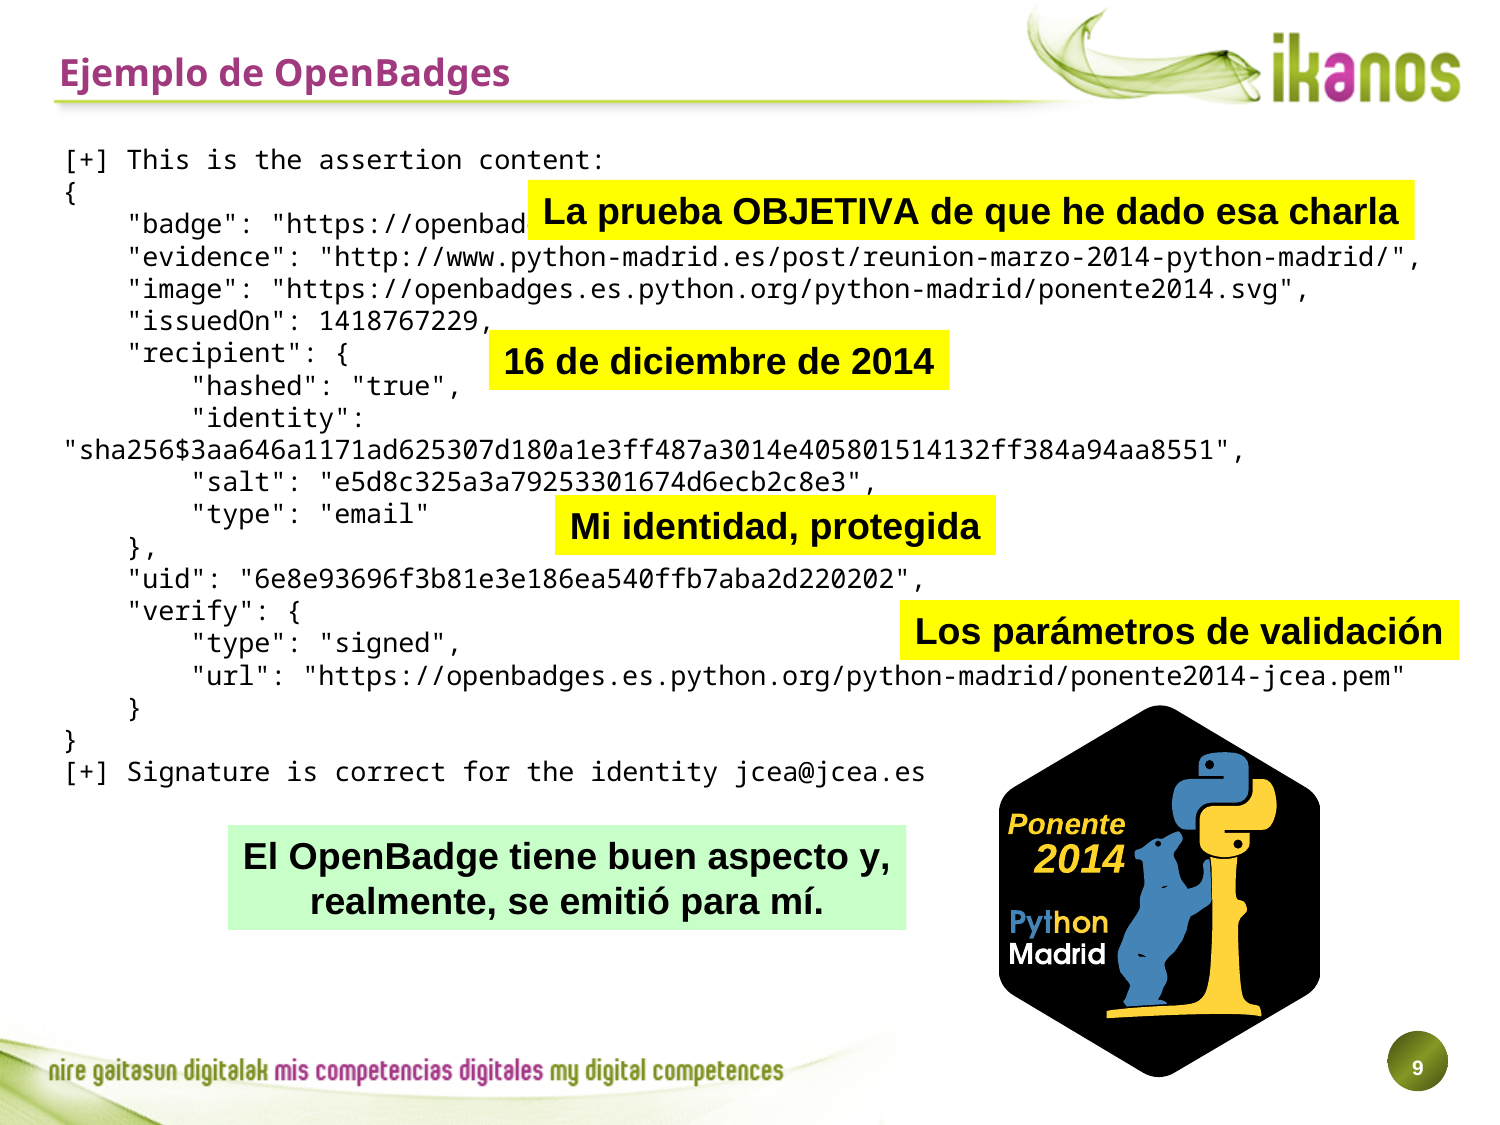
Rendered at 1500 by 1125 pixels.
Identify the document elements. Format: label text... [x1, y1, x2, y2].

text_box Ejemplo de OpenBadges [43, 41, 1010, 103]
text_box La prueba OBJETIVA de que he dado esa charla [528, 179, 1411, 240]
text_box Los parámetros de validación [900, 600, 1459, 660]
text_box El OpenBadge tiene buen aspecto y, realmente, se emitió para mí. [228, 825, 904, 930]
text_box 16 de diciembre de 2014 [488, 329, 950, 390]
text_box Mi identidad, protegida [555, 495, 996, 555]
picture [0, 0, 1500, 1125]
text_box [+] This is the assertion content: { "badge": "https://openbadges.es.python.org/python-madrid/ponente2014.json", "evidence": "http://www.python-madrid.es/post/reunion-marzo-2014-python-madrid/", "image": "https://openbadges.es.python.org/python-madrid/ponente2014.svg", "issuedOn": 1418767229, "recipient": { "hashed": "true", "identity": "sha256$3aa646a1171ad625307d180a1e3ff487a3014e405801514132ff384a94aa8551", "salt": "e5d8c325a3a79253301674d6ecb2c8e3", "type": "email" }, "uid": "6e8e93696f3b81e3e186ea540ffb7aba2d220202", "verify": { "type": "signed", "url": "https://openbadges.es.python.org/python-madrid/ponente2014-jcea.pem" } } [+] Signature is correct for the identity jcea@jcea.es [47, 135, 1456, 1125]
